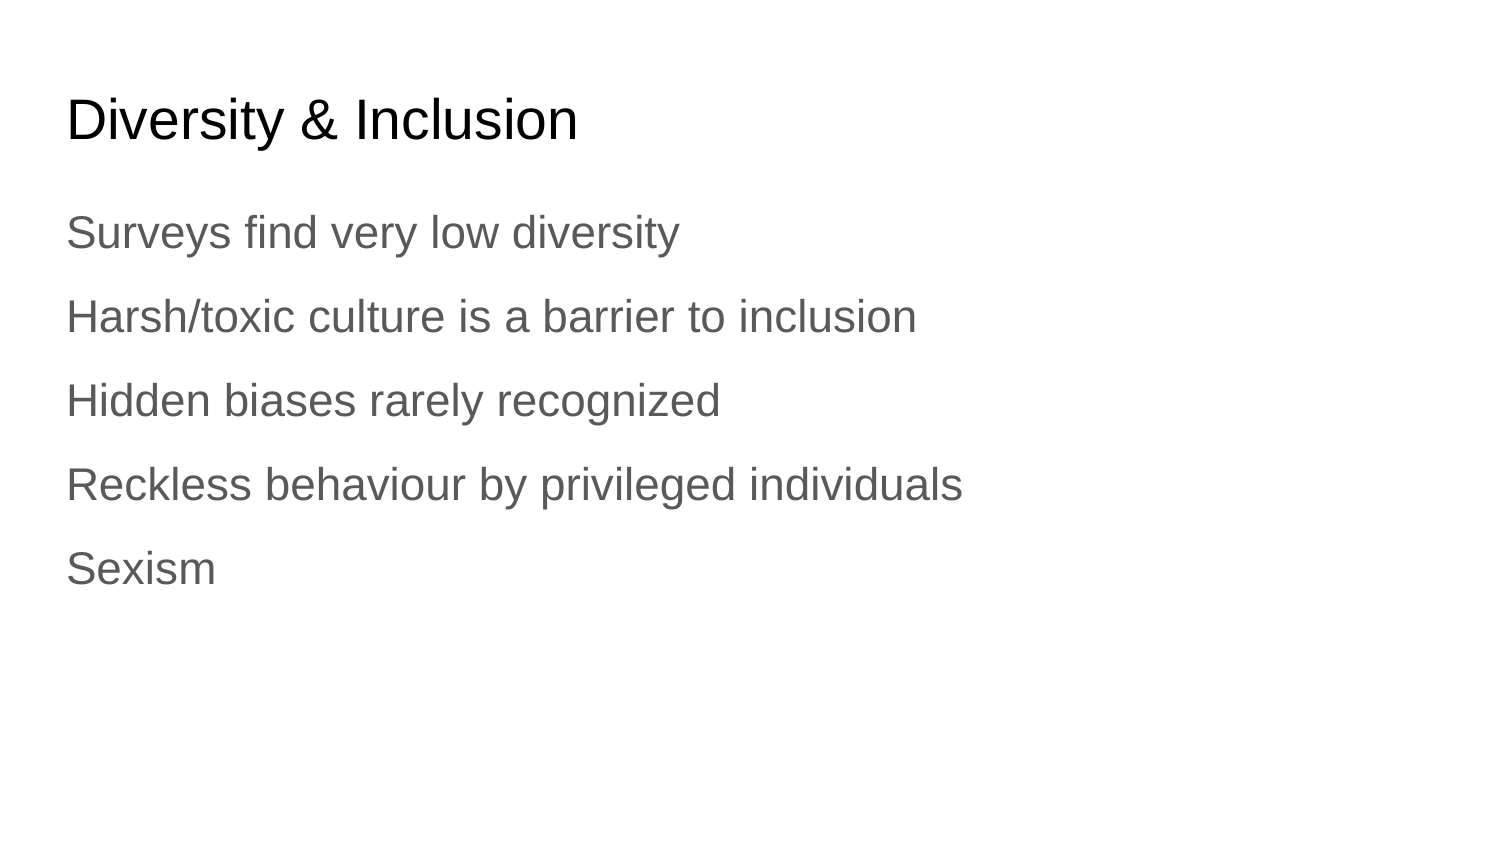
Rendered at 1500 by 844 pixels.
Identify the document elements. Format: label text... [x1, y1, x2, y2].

title Diversity & Inclusion [51, 72, 1449, 167]
list Surveys find very low diversity Harsh/toxic culture is a barrier to inclusion Hidden biases rarely recognized Reckless behaviour by privileged individuals Sexism [51, 184, 1449, 745]
